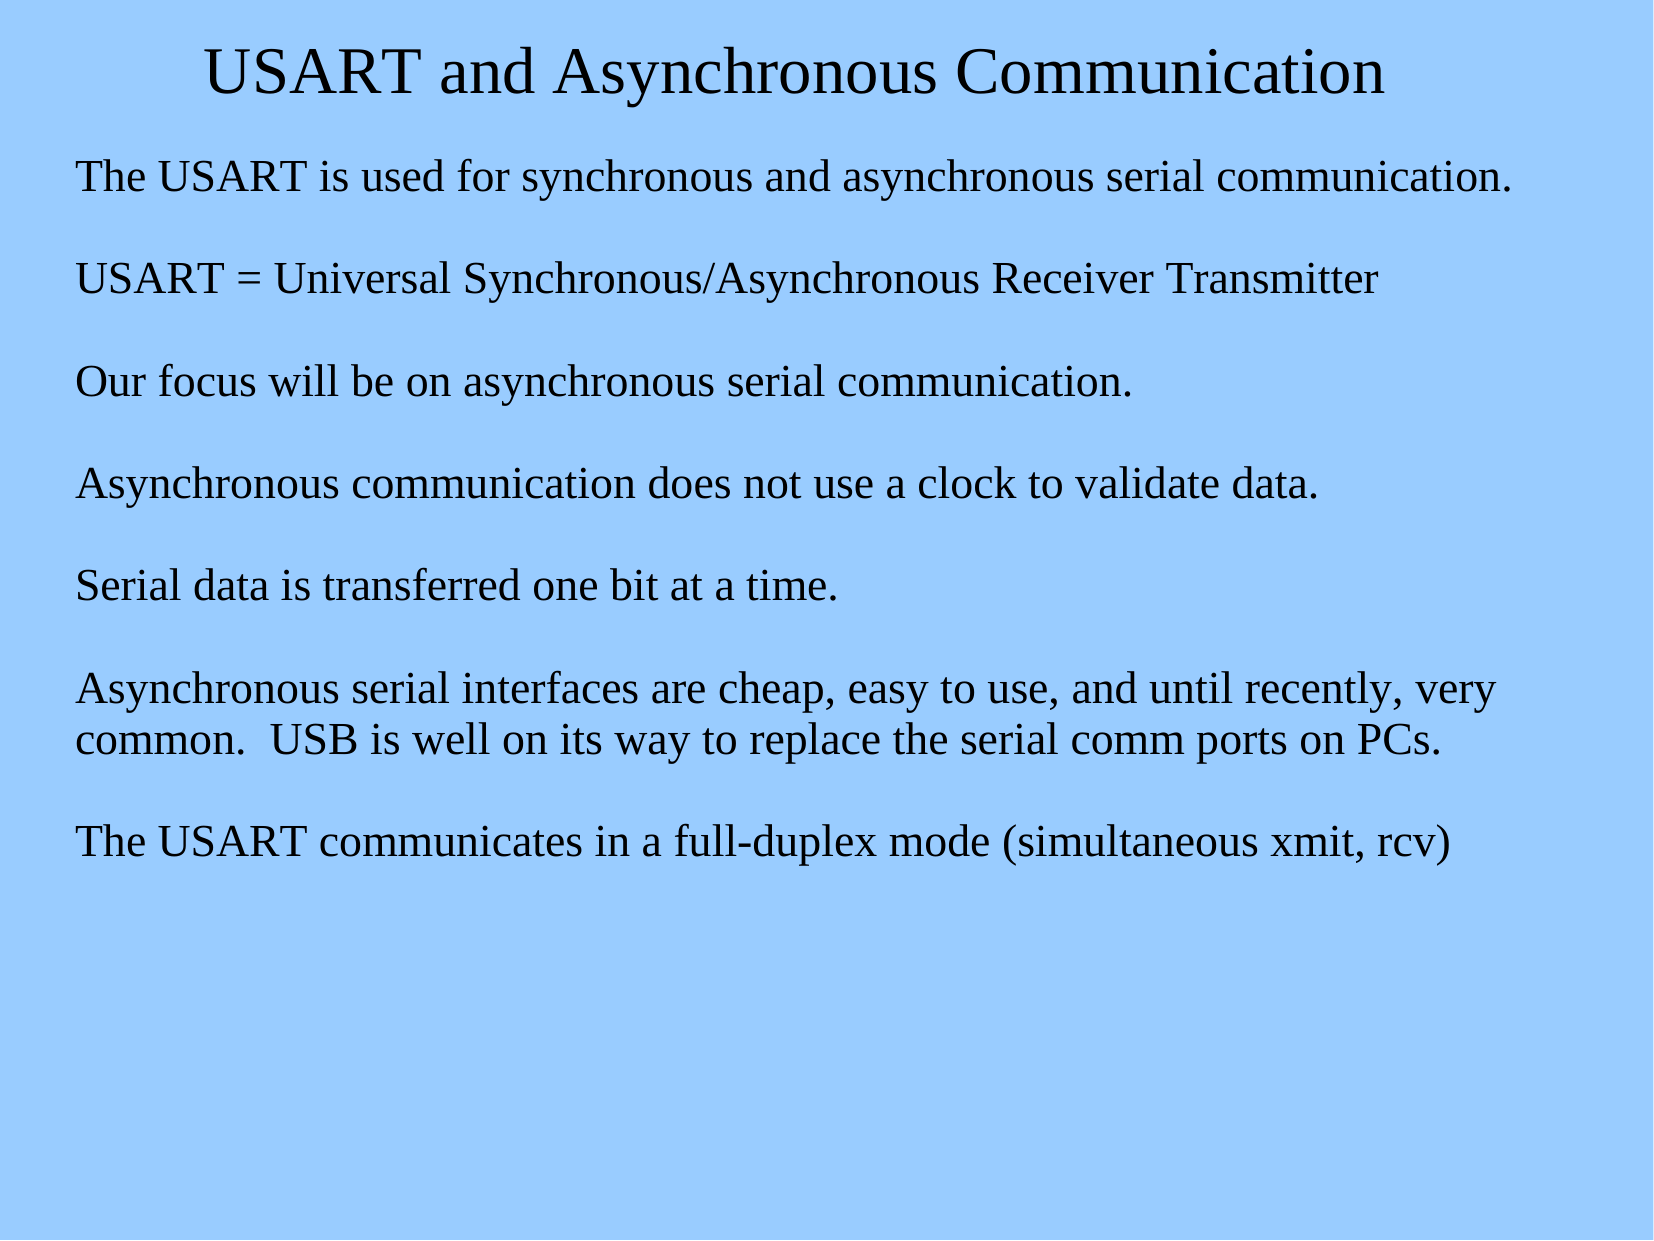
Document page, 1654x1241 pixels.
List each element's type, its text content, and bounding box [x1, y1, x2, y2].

text_box The USART is used for synchronous and asynchronous serial communication. USART = Universal Synchronous/Asynchronous Receiver Transmitter Our focus will be on asynchronous serial communication. Asynchronous communication does not use a clock to validate data. Serial data is transferred one bit at a time. Asynchronous serial interfaces are cheap, easy to use, and until recently, very common. USB is well on its way to replace the serial comm ports on PCs. The USART communicates in a full-duplex mode (simultaneous xmit, rcv) [75, 150, 1576, 1225]
text_box USART and Asynchronous Communication [632, 33, 960, 108]
